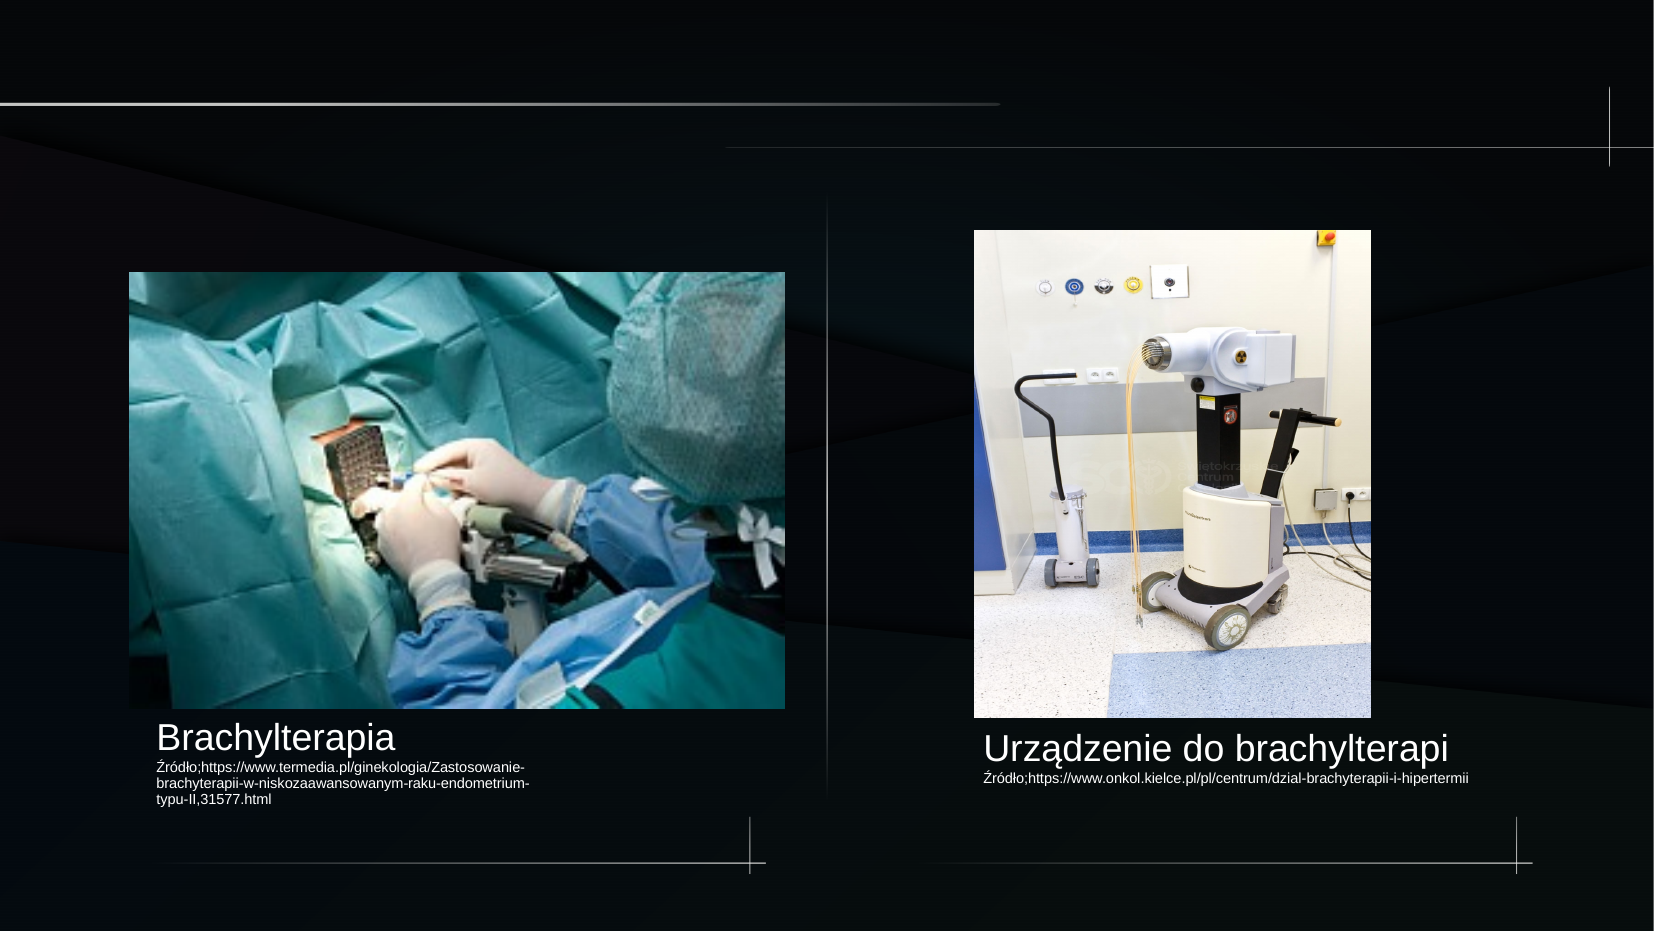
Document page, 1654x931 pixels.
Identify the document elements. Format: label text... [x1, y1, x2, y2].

text_box Urządzenie do brachylterapi Źródło;https://www.onkol.kielce.pl/pl/centrum/dzial-brachyterapii-i-hipertermii [968, 720, 1501, 794]
text_box Brachylterapia Źródło;https://www.termedia.pl/ginekologia/Zastosowanie-brachyterapii-w-niskozaawansowanym-raku-endometrium-typu-II,31577.html [141, 709, 556, 815]
picture [0, 0, 1654, 931]
